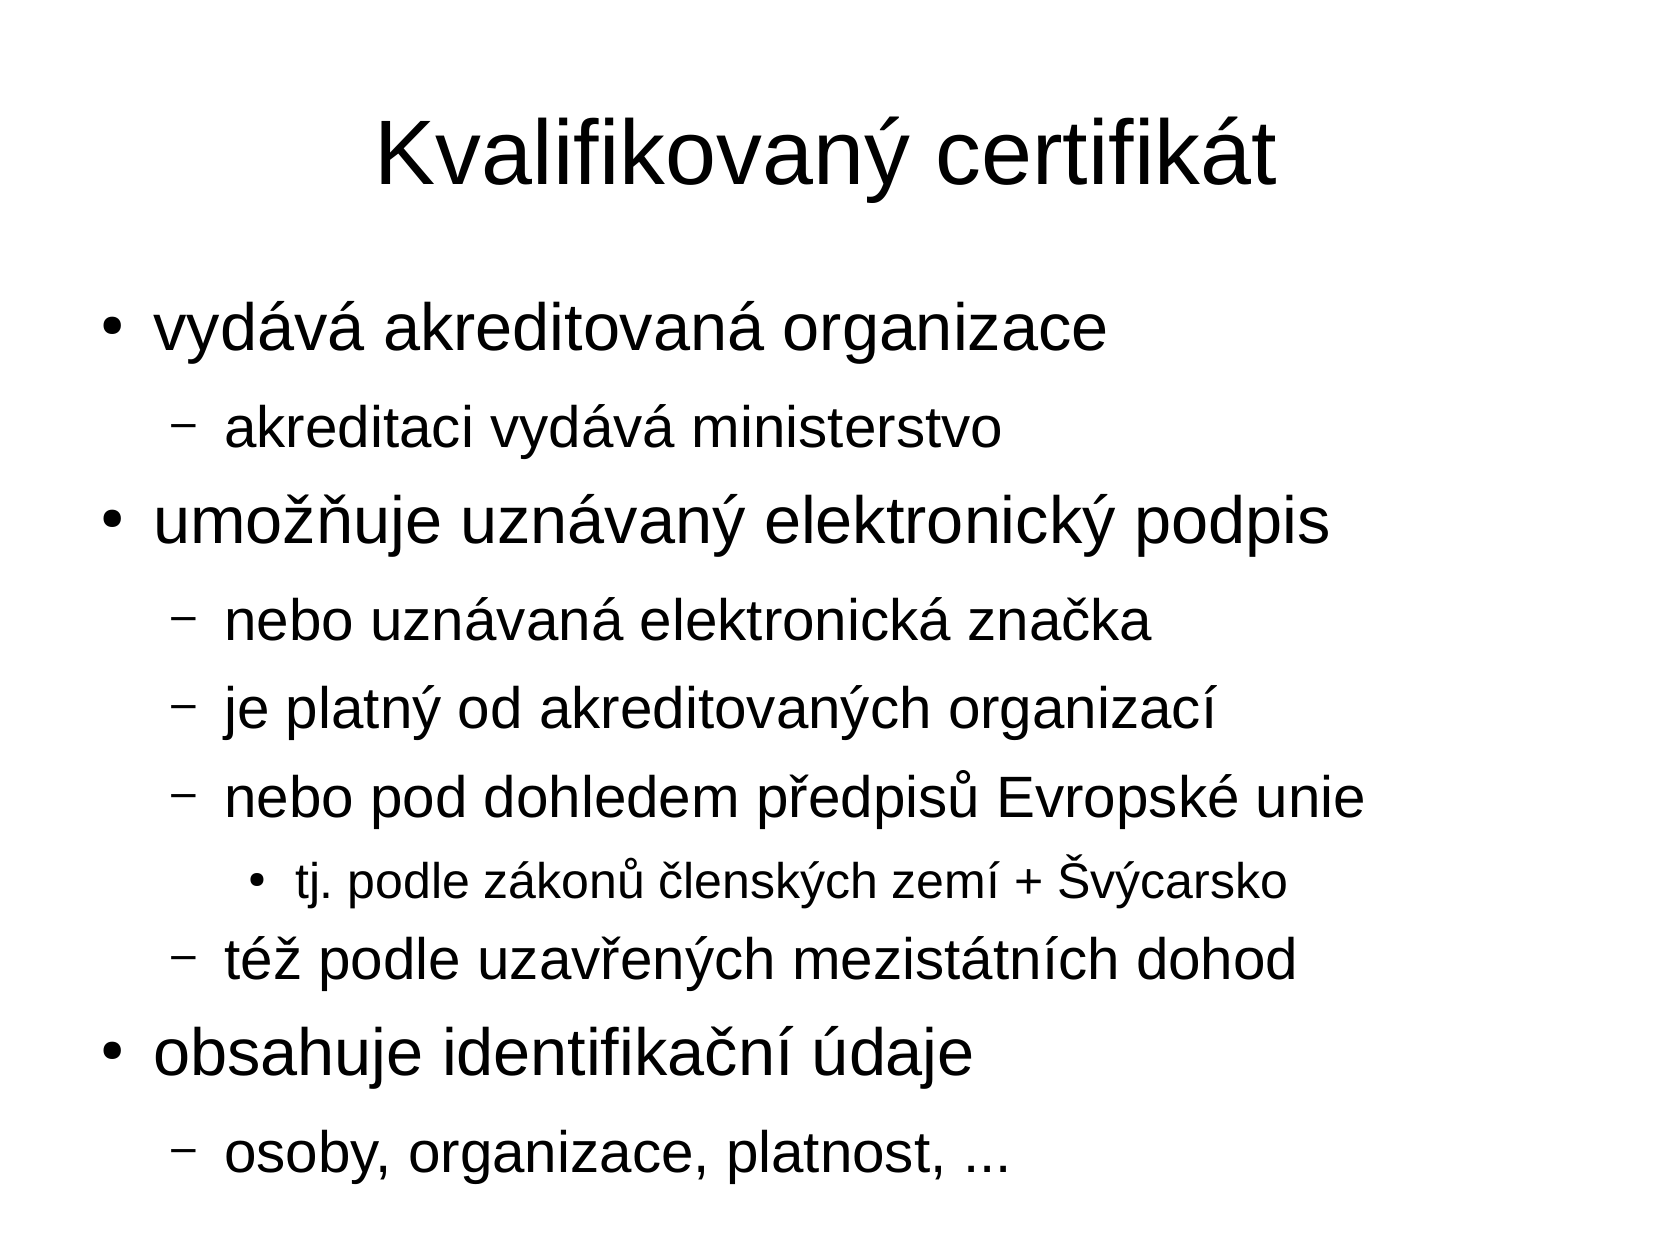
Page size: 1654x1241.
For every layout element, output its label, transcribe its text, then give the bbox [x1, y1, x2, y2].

list vydává akreditovaná organizace akreditaci vydává ministerstvo umožňuje uznávaný elektronický podpis nebo uznávaná elektronická značka je platný od akreditovaných organizací nebo pod dohledem předpisů Evropské unie tj. podle zákonů členských zemí + Švýcarsko též podle uzavřených mezistátních dohod obsahuje identifikační údaje osoby, organizace, platnost, ... [82, 290, 1538, 1182]
title Kvalifikovaný certifikát [82, 49, 1571, 257]
